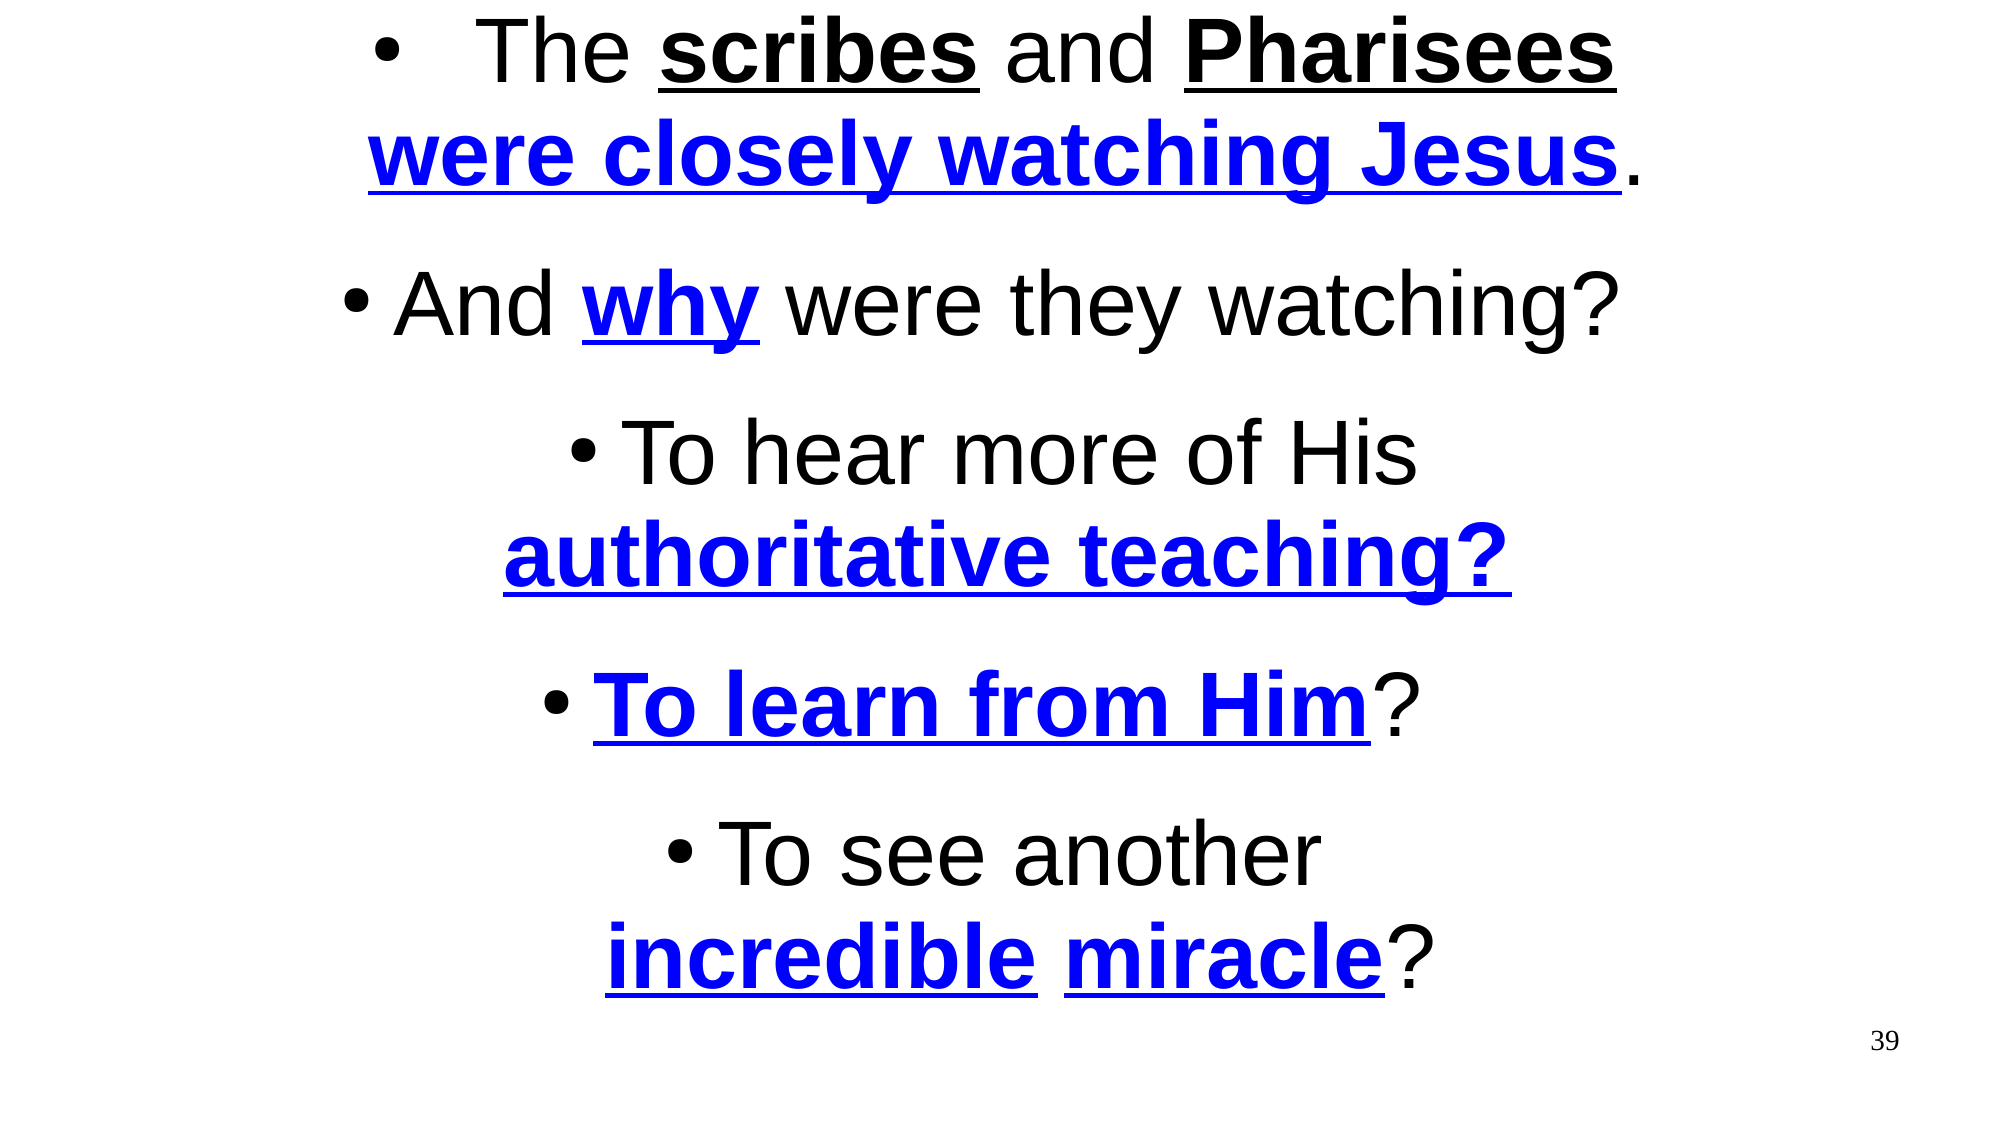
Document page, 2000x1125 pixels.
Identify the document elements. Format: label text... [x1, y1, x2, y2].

list The scribes and Pharisees were closely watching Jesus. And why were they watching? To hear more of His authoritative teaching? To learn from Him? To see another incredible miracle? [0, 0, 1996, 1123]
